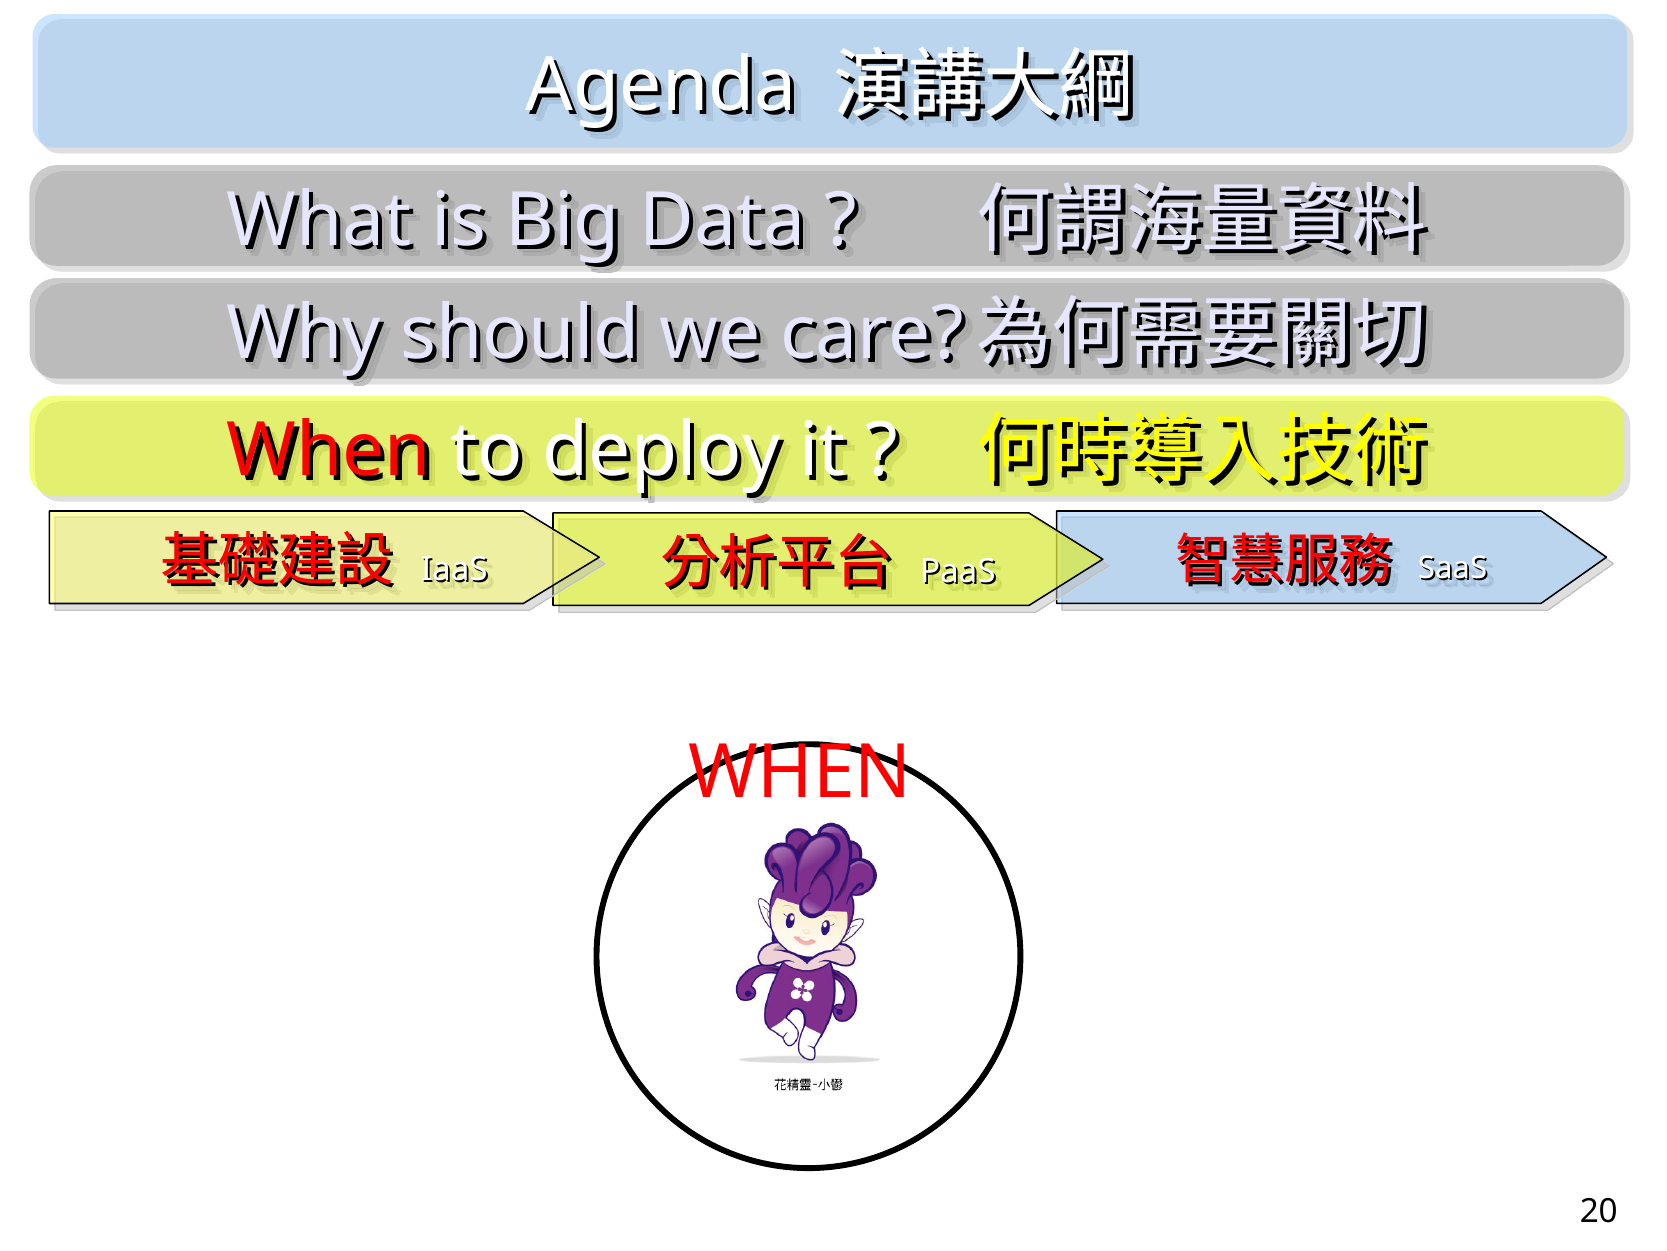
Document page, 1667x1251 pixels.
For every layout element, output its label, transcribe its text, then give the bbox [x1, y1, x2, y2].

picture [710, 820, 907, 1104]
text_box Why should we care? 為何需要關切 [29, 278, 1625, 379]
text_box When to deploy it ? 何時導入技術 [29, 395, 1625, 497]
text_box [596, 820, 1021, 1169]
text_box Agenda 演講大綱 [32, 14, 1628, 148]
text_box 智慧服務 SaaS [1056, 511, 1607, 604]
text_box 分析平台 PaaS [552, 512, 1103, 606]
text_box WHEN [578, 714, 1022, 820]
text_box 基礎建設 IaaS [49, 511, 600, 604]
text_box What is Big Data ? 何謂海量資料 [29, 165, 1625, 266]
